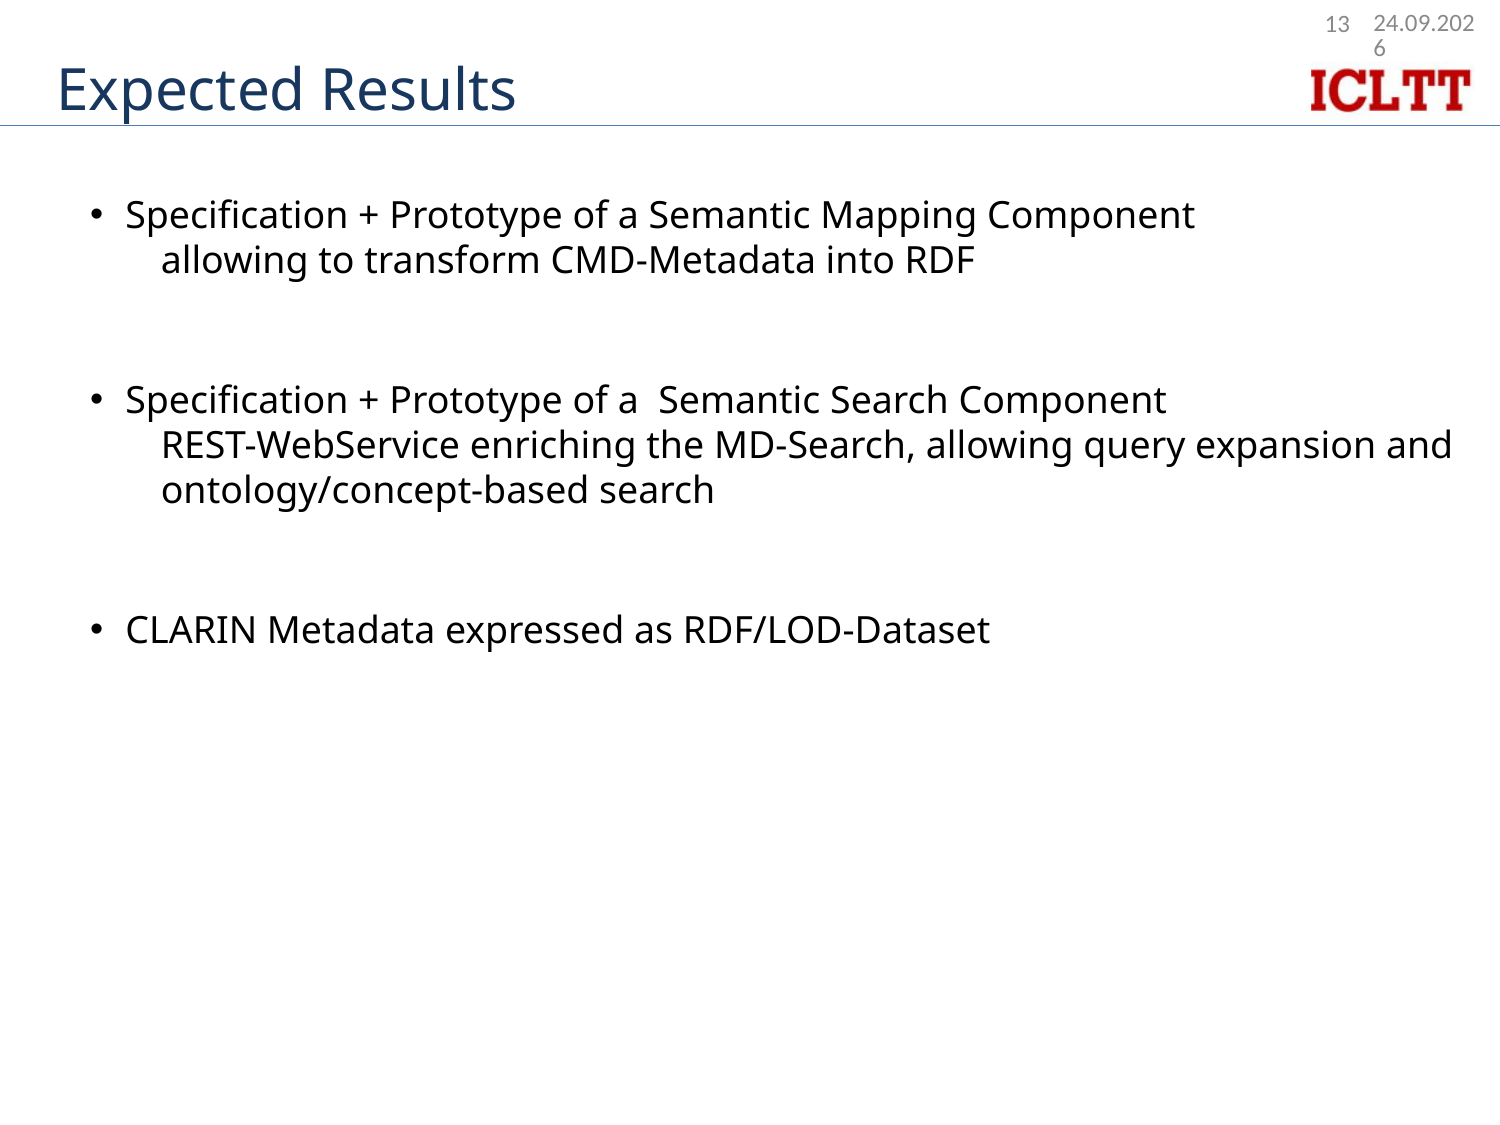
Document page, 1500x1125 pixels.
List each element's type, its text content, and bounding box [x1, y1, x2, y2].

title Expected Results [41, 45, 1426, 126]
list Specification + Prototype of a Semantic Mapping Component allowing to transform CMD-Metadata into RDF Specification + Prototype of a Semantic Search Component REST-WebService enriching the MD-Search, allowing query expansion and ontology/concept-based search CLARIN Metadata expressed as RDF/LOD-Dataset [75, 183, 1500, 1004]
picture [1426, 61, 1475, 121]
